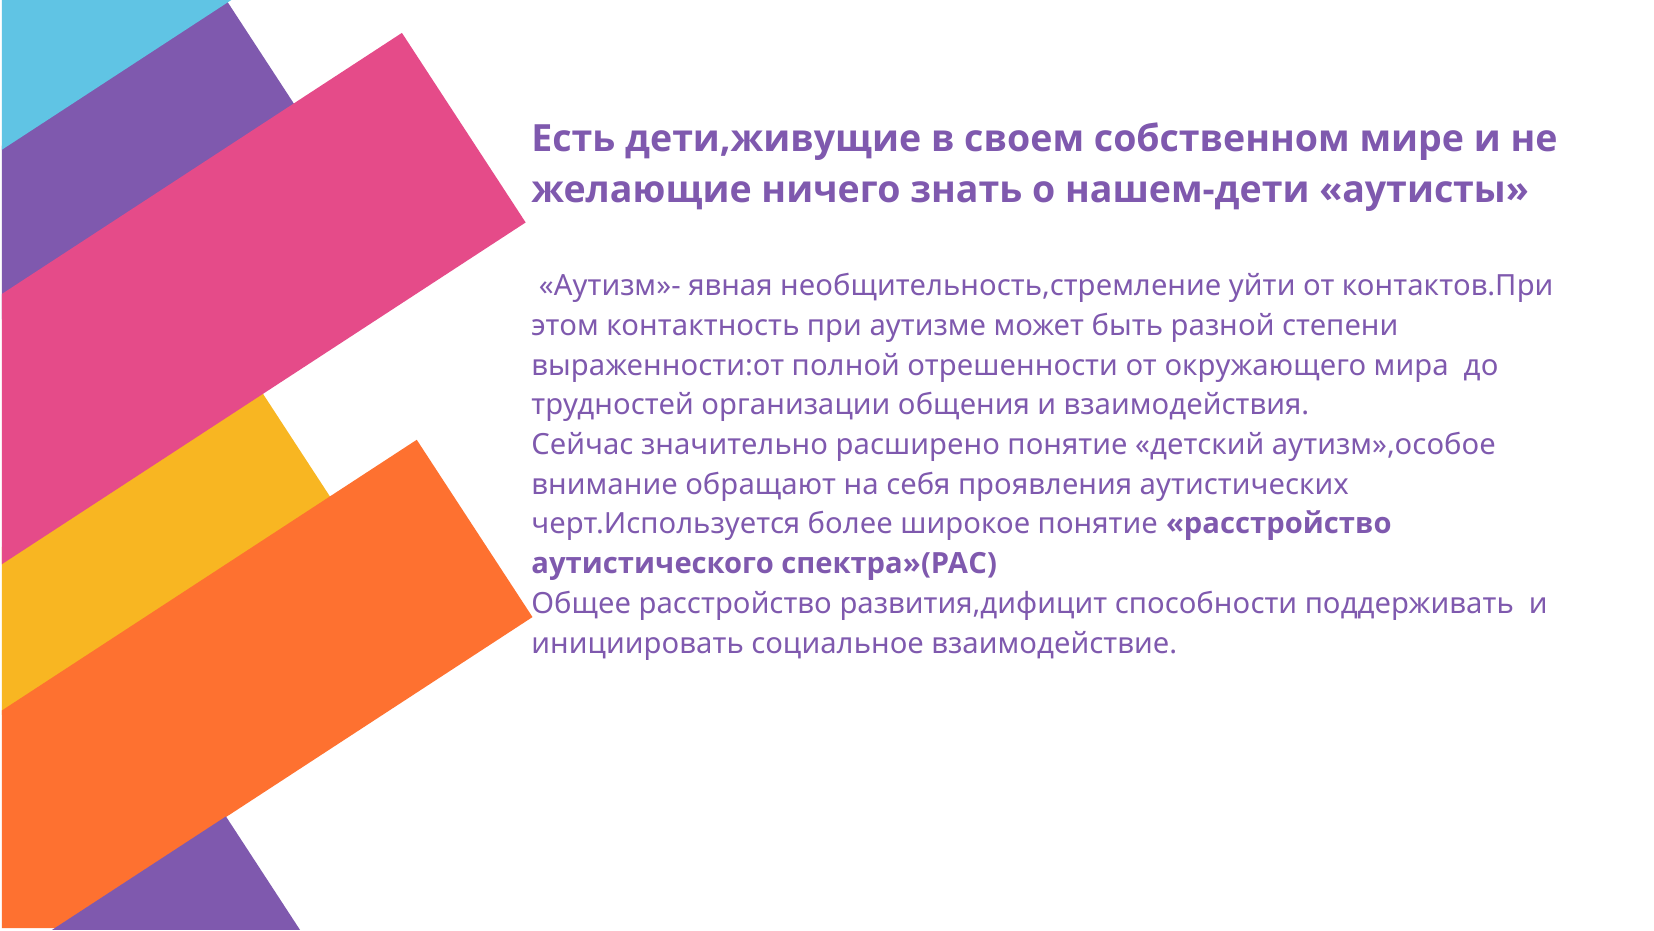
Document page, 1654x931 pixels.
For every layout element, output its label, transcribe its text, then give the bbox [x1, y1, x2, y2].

title Есть дети,живущие в своем собственном мире и не желающие ничего знать о нашем-дети «аутисты» «Аутизм»- явная необщительность,стремление уйти от контактов.При этом контактность при аутизме может быть разной степени выраженности:от полной отрешенности от окружающего мира до трудностей организации общения и взаимодействия. Сейчас значительно расширено понятие «детский аутизм»,особое внимание обращают на себя проявления аутистических черт.Используется более широкое понятие «расстройство аутистического спектра»(РАС) Общее расстройство развития,дифицит способности поддерживать и инициировать социальное взаимодействие. [531, 0, 1625, 931]
